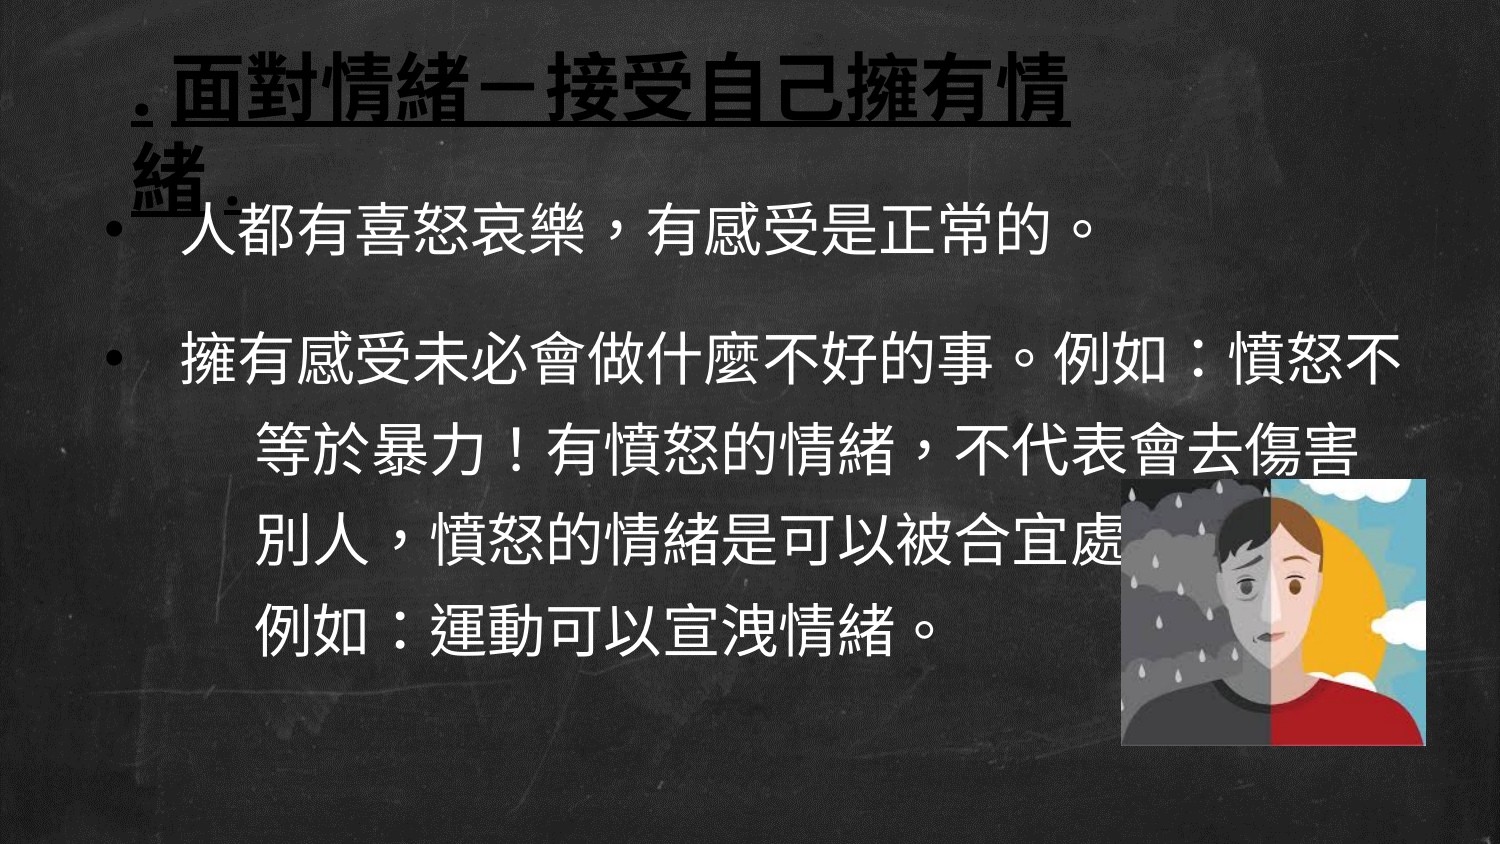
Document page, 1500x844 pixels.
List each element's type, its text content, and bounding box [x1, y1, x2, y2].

text_box 人都有喜怒哀樂，有感受是正常的。 擁有感受未必會做什麼不好的事。例如：憤怒不等於暴力！有憤怒的情緒，不代表會去傷害別人，憤怒的情緒是可以被合宜處理的。 例如：運動可以宣洩情緒。 [75, 165, 1426, 746]
text_box .面對情緒－接受自己擁有情緒. [116, 33, 1161, 140]
picture [1121, 479, 1426, 746]
